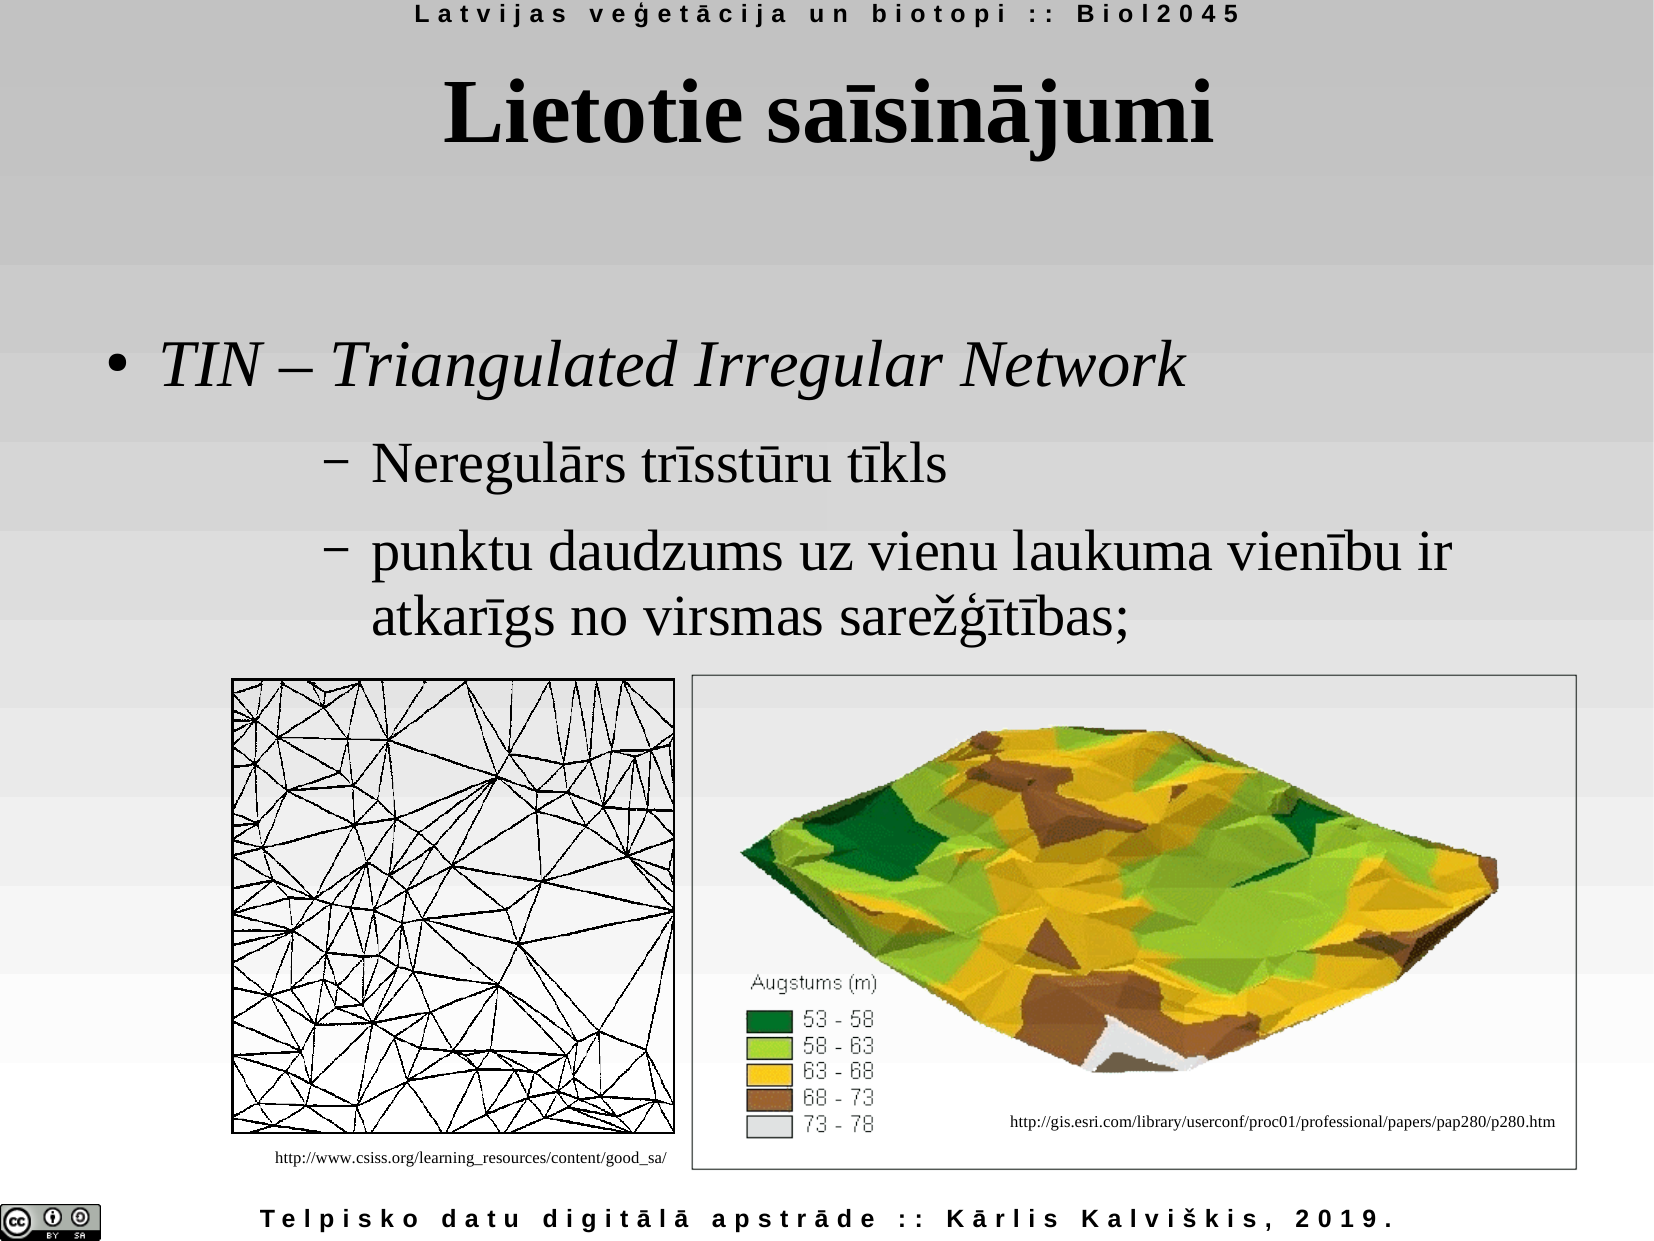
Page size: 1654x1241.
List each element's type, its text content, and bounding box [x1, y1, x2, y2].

text_box http://www.csiss.org/learning_resources/content/good_sa/ [260, 1140, 682, 1175]
title Lietotie saīsinājumi [34, 61, 1626, 296]
list TIN – Triangulated Irregular Network Neregulārs trīsstūru tīkls punktu daudzums uz vienu laukuma vienību ir atkarīgs no virsmas sarežģītības; [87, 327, 1602, 1172]
picture [0, 0, 1654, 1241]
text_box http://gis.esri.com/library/userconf/proc01/professional/papers/pap280/p280.htm [995, 1104, 1572, 1139]
